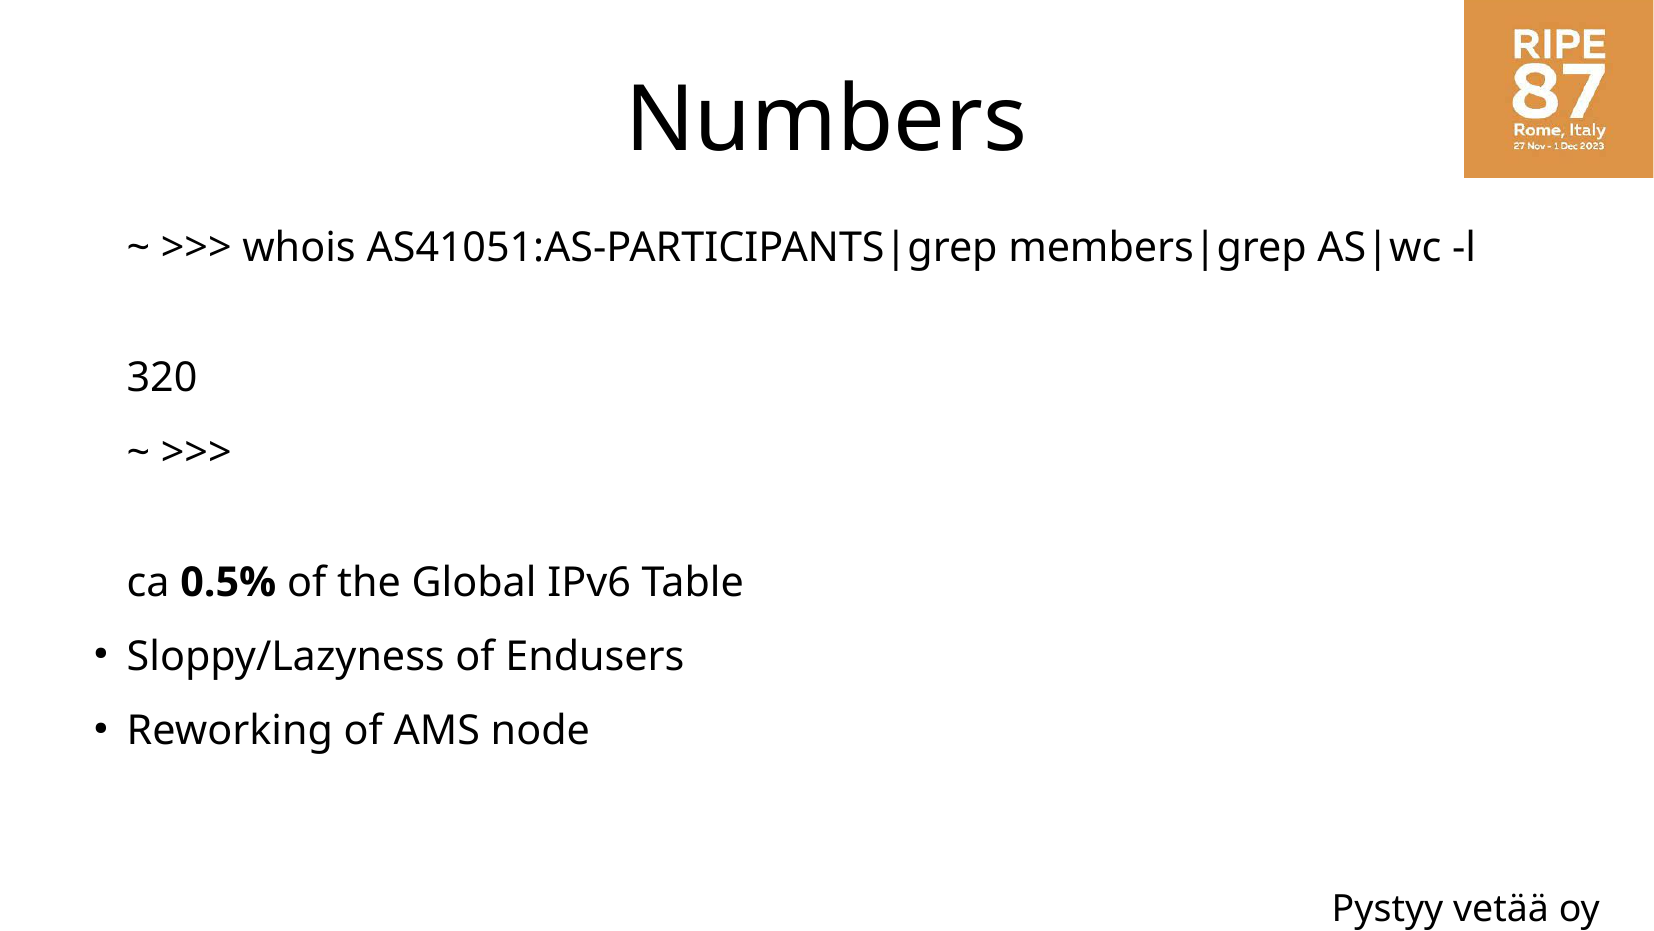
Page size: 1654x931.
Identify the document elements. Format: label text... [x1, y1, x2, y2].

list ~ >>> whois AS41051:AS-PARTICIPANTS|grep members|grep AS|wc -l 320 ~ >>> ca 0.5% of the Global IPv6 Table Sloppy/Lazyness of Endusers Reworking of AMS node [82, 217, 1571, 758]
text_box Pystyy vetää oy [1316, 874, 1654, 931]
title Numbers [82, 37, 1571, 193]
picture [1464, 0, 1654, 178]
